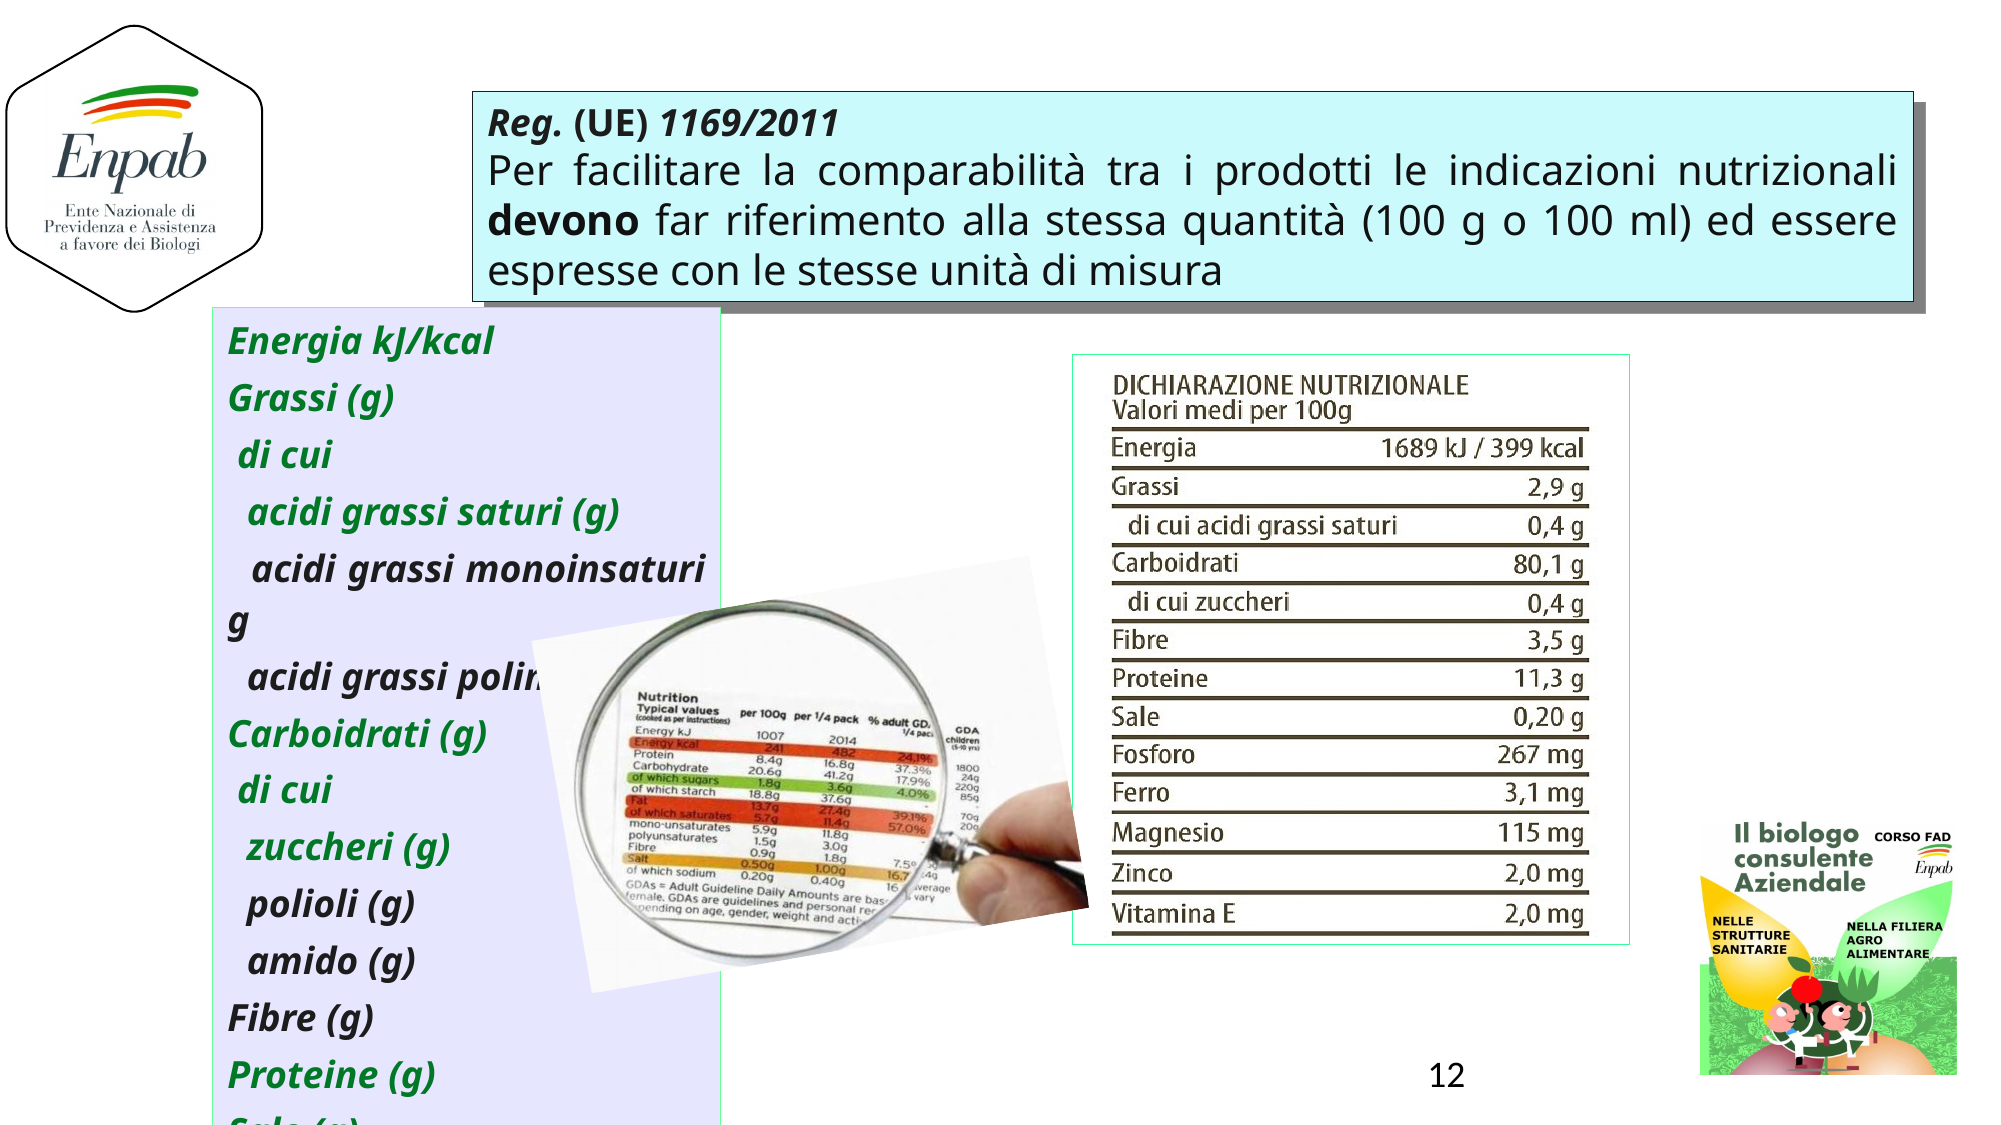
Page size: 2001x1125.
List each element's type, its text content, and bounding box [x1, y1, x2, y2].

picture [531, 354, 1630, 993]
picture [44, 79, 216, 254]
text_box Energia kJ/kcal Grassi (g) di cui acidi grassi saturi (g) acidi grassi monoinsaturi g acidi grassi polinsaturi g Carboidrati (g) di cui zuccheri (g) polioli (g) amido (g) Fibre (g) Proteine (g) Sale (g) Vitamine e Sali minerali (mg) [212, 307, 721, 1099]
text_box Reg. (UE) 1169/2011 Per facilitare la comparabilità tra i prodotti le indicazioni nutrizionali devono far riferimento alla stessa quantità (100 g o 100 ml) ed essere espresse con le stesse unità di misura [472, 91, 1914, 302]
picture [1700, 819, 1957, 1075]
text_box [6, 25, 263, 312]
